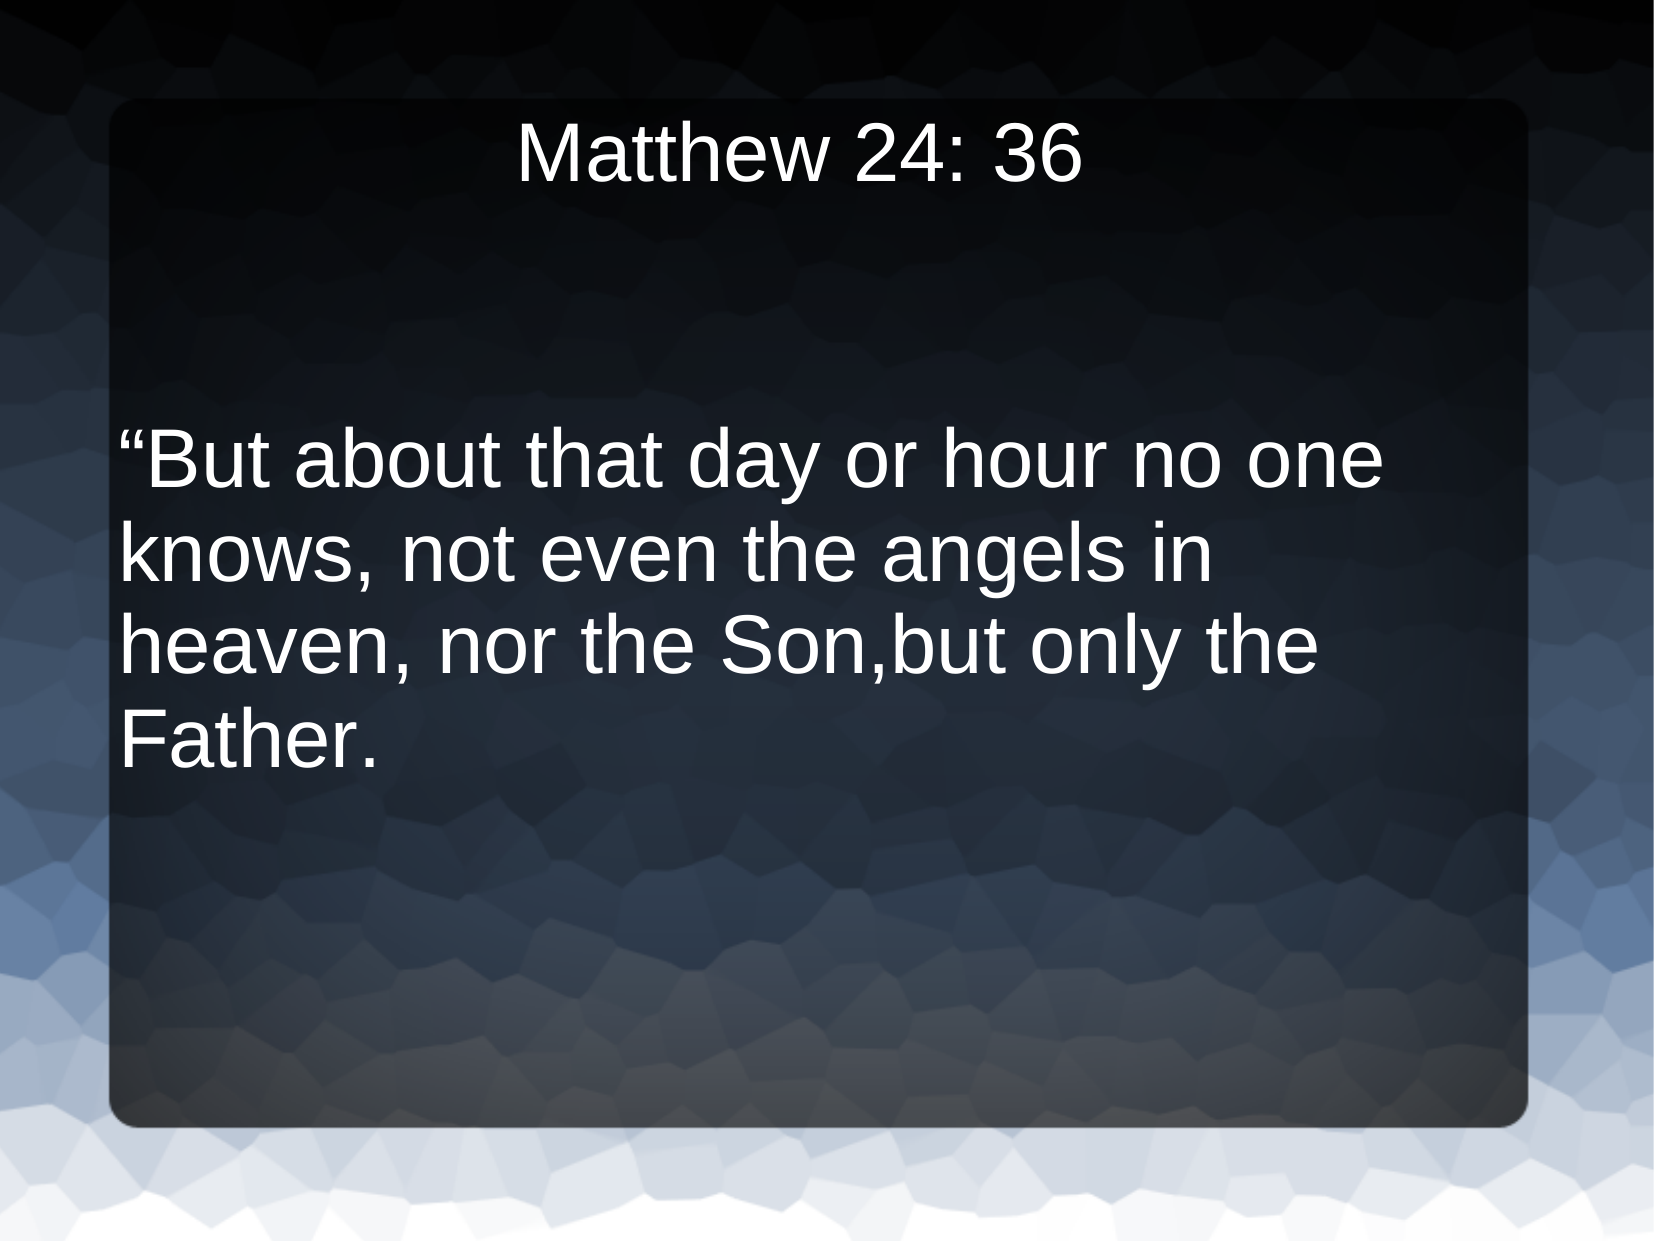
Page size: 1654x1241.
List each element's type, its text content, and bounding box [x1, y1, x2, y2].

list “But about that day or hour no one knows, not even the angels in heaven, nor the Son,but only the Father. [118, 290, 1506, 1109]
picture [0, 0, 1654, 1241]
title Matthew 24: 36 [118, 49, 1506, 257]
